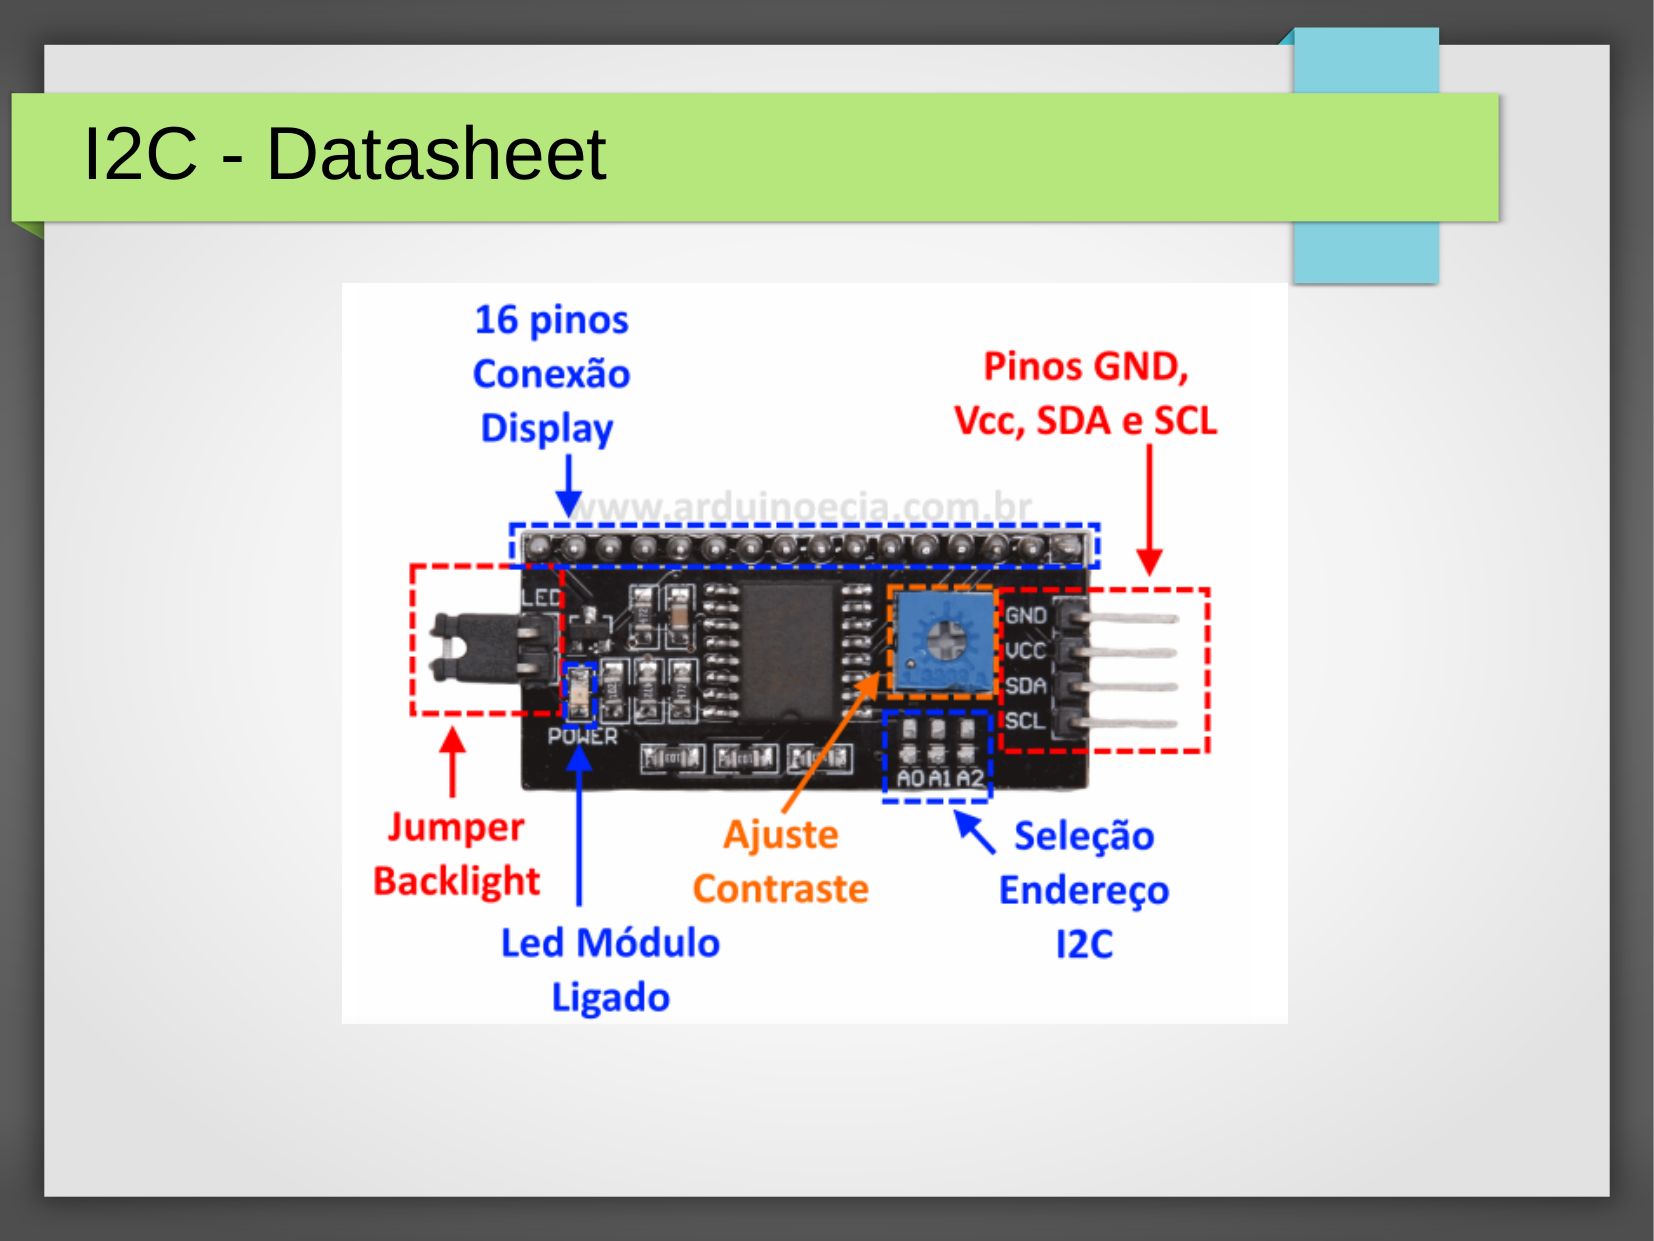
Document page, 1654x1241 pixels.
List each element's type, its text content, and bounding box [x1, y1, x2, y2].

title I2C - Datasheet [82, 94, 1264, 213]
picture [0, 0, 1654, 1241]
